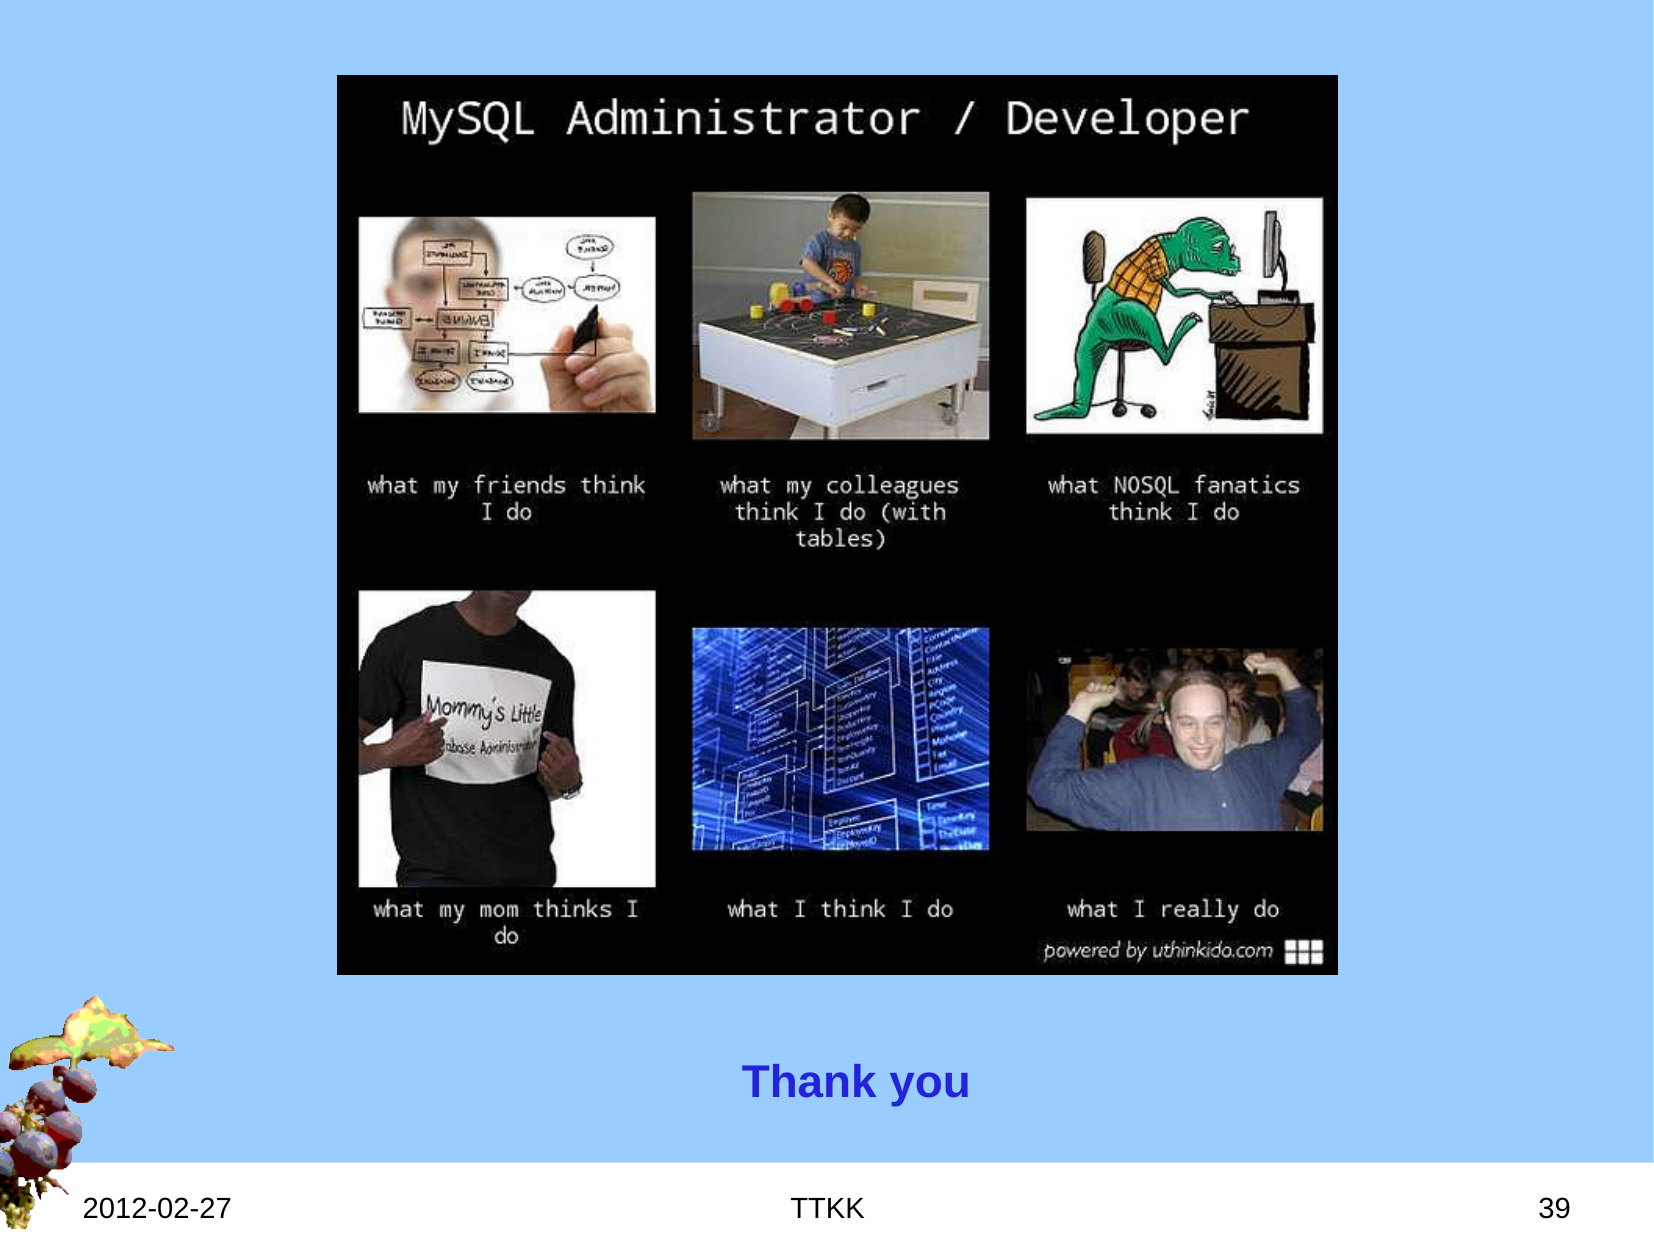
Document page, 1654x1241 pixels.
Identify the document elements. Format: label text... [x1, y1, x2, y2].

picture [337, 75, 1338, 976]
title Thank you [112, 1012, 1601, 1151]
picture [0, 990, 188, 1229]
